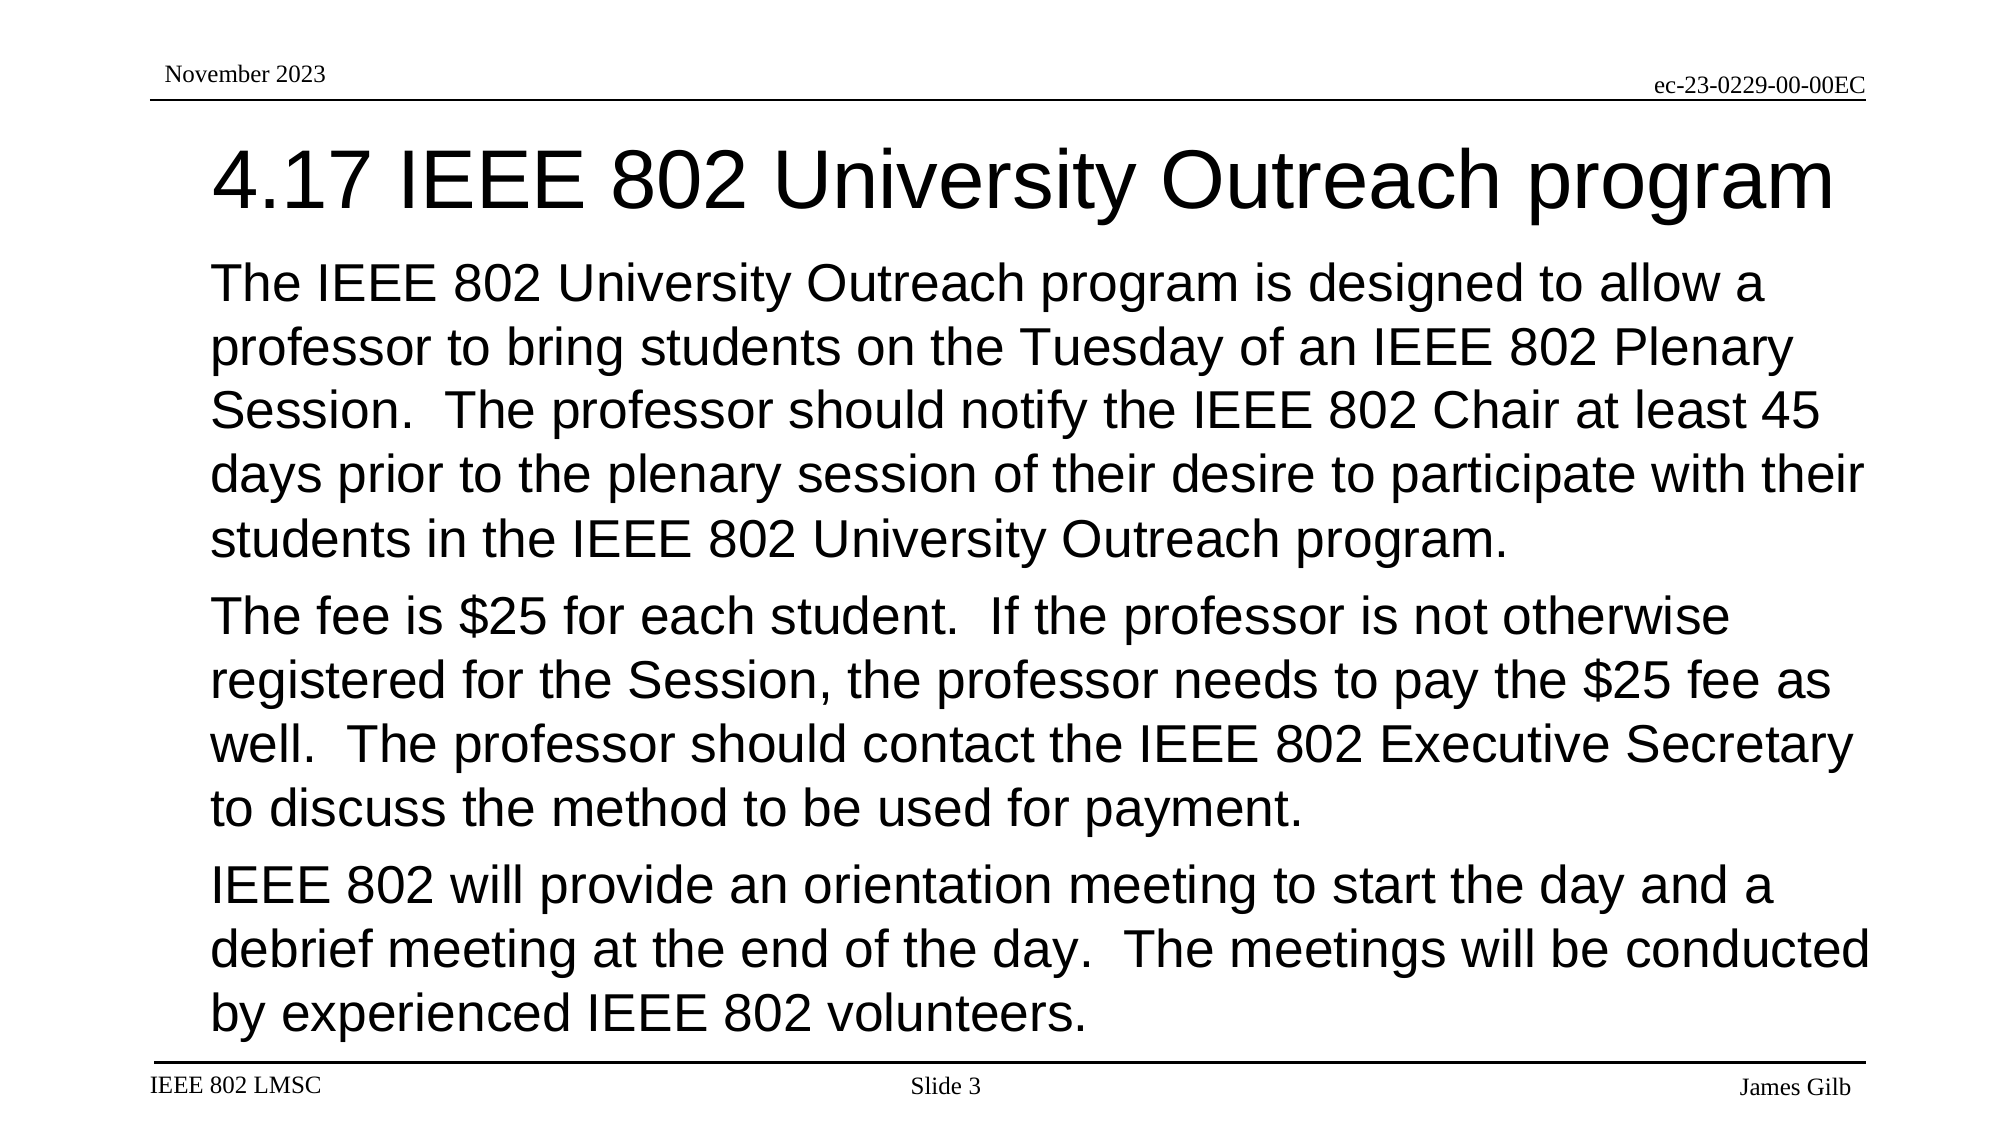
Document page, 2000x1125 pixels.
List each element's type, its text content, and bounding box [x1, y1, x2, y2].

title 4.17 IEEE 802 University Outreach program [150, 112, 1900, 238]
list The IEEE 802 University Outreach program is designed to allow a professor to bring students on the Tuesday of an IEEE 802 Plenary Session. The professor should notify the IEEE 802 Chair at least 45 days prior to the plenary session of their desire to participate with their students in the IEEE 802 University Outreach program. The fee is $25 for each student. If the professor is not otherwise registered for the Session, the professor needs to pay the $25 fee as well. The professor should contact the IEEE 802 Executive Secretary to discuss the method to be used for payment. IEEE 802 will provide an orientation meeting to start the day and a debrief meeting at the end of the day. The meetings will be conducted by experienced IEEE 802 volunteers. [150, 239, 1900, 1051]
